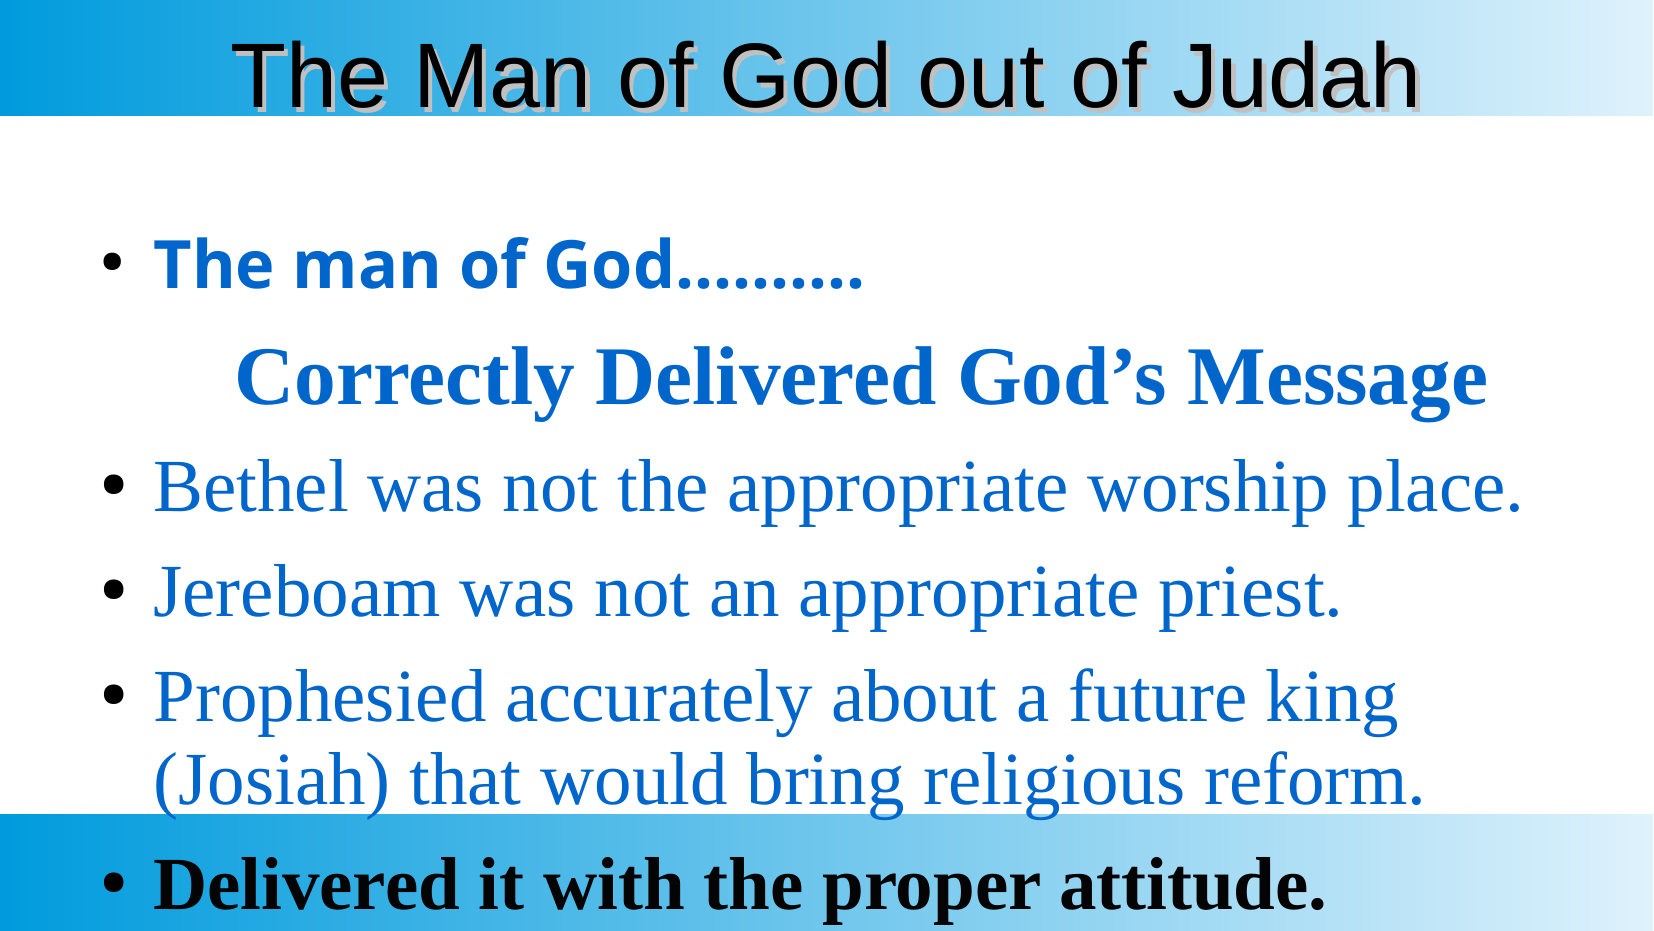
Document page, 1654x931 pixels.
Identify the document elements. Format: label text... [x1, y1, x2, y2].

list The man of God………. Correctly Delivered God’s Message Bethel was not the appropriate worship place. Jereboam was not an appropriate priest. Prophesied accurately about a future king (Josiah) that would bring religious reform. Delivered it with the proper attitude. [82, 217, 1571, 916]
title The Man of God out of Judah [82, 24, 1571, 128]
